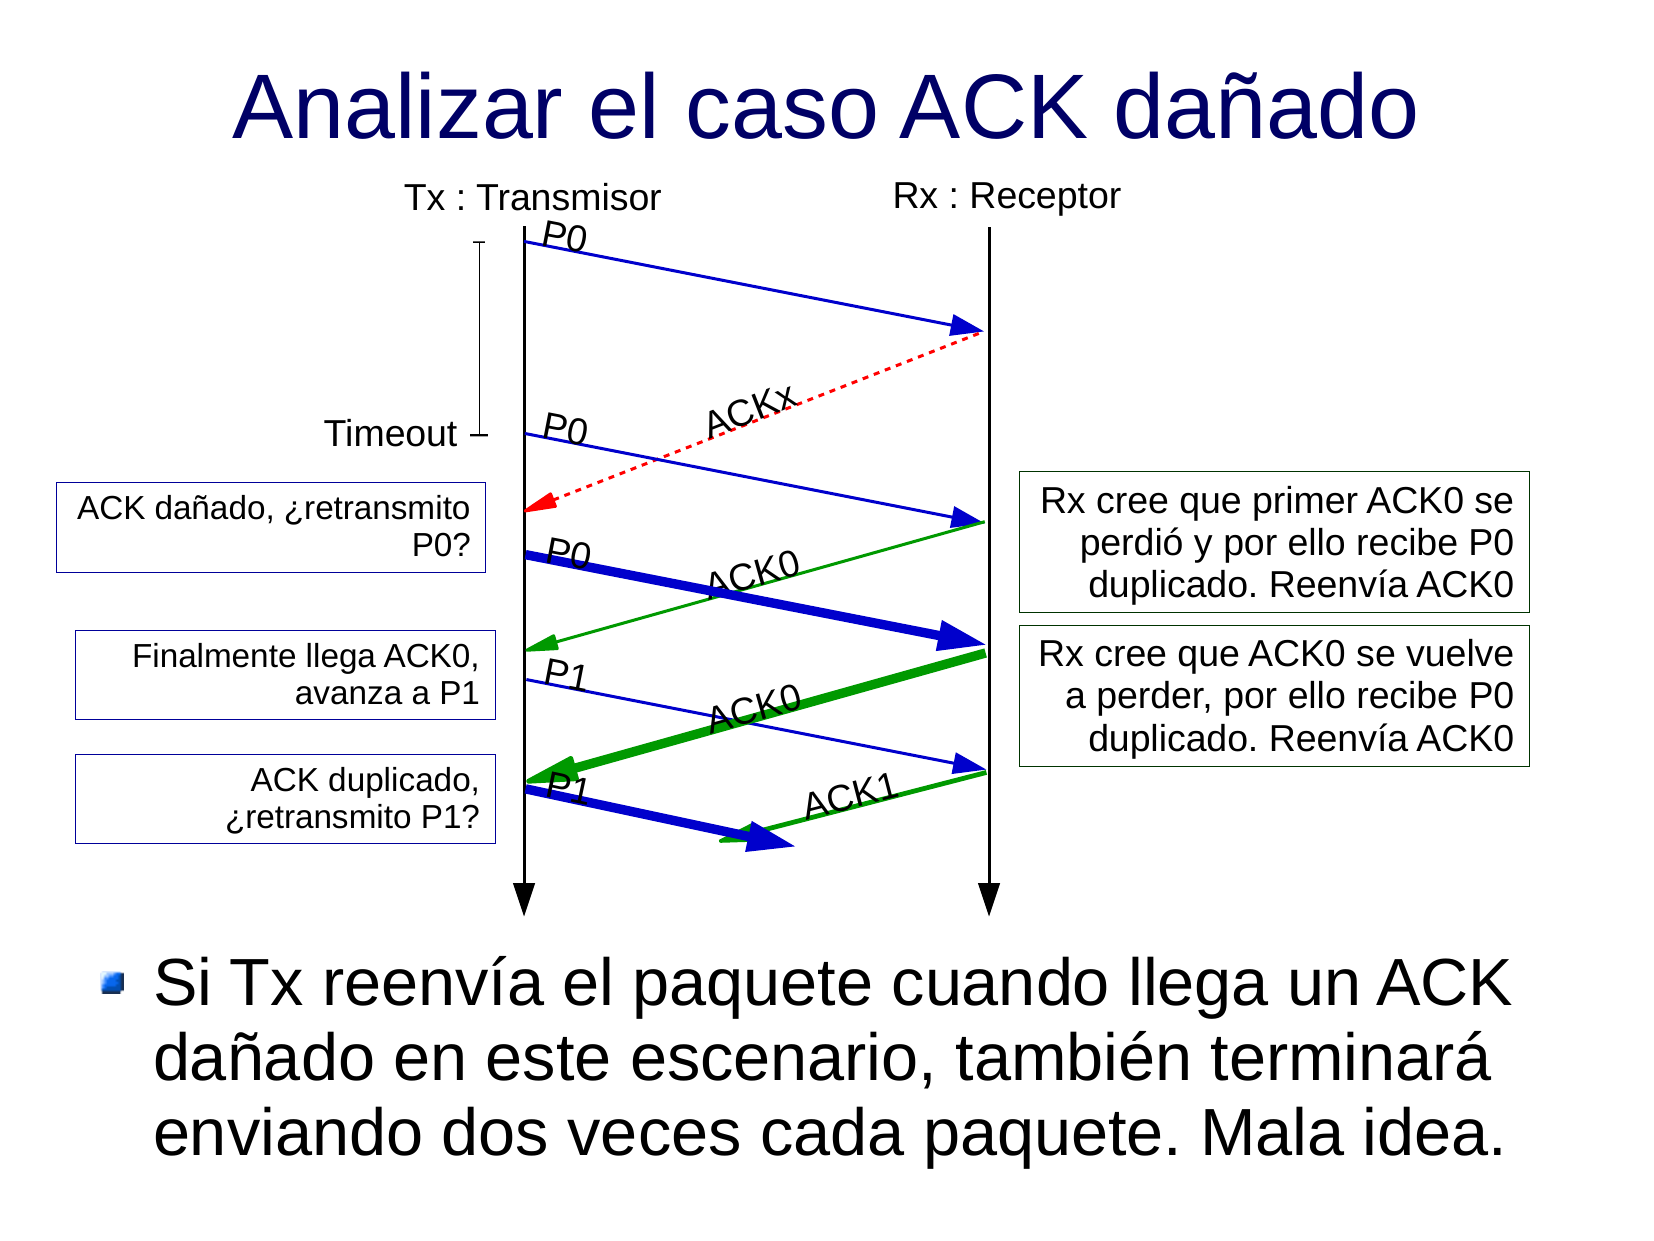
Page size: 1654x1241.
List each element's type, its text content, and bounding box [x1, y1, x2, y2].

text_box Timeout [308, 405, 474, 463]
text_box Rx : Receptor [877, 166, 1178, 224]
text_box Tx : Transmisor [389, 169, 690, 226]
text_box Rx cree que ACK0 se vuelve a perder, por ello recibe P0 duplicado. Reenvía ACK0 [1019, 625, 1530, 767]
text_box Rx cree que primer ACK0 se perdió y por ello recibe P0 duplicado. Reenvía ACK0 [1019, 471, 1530, 613]
text_box ACK duplicado, ¿retransmito P1? [75, 754, 496, 844]
list Si Tx reenvía el paquete cuando llega un ACK dañado en este escenario, también terminará enviando dos veces cada paquete. Mala idea. [82, 945, 1571, 1205]
title Analizar el caso ACK dañado [82, 49, 1571, 166]
text_box ACK dañado, ¿retransmito P0? [56, 482, 486, 573]
text_box Finalmente llega ACK0, avanza a P1 [75, 630, 496, 720]
